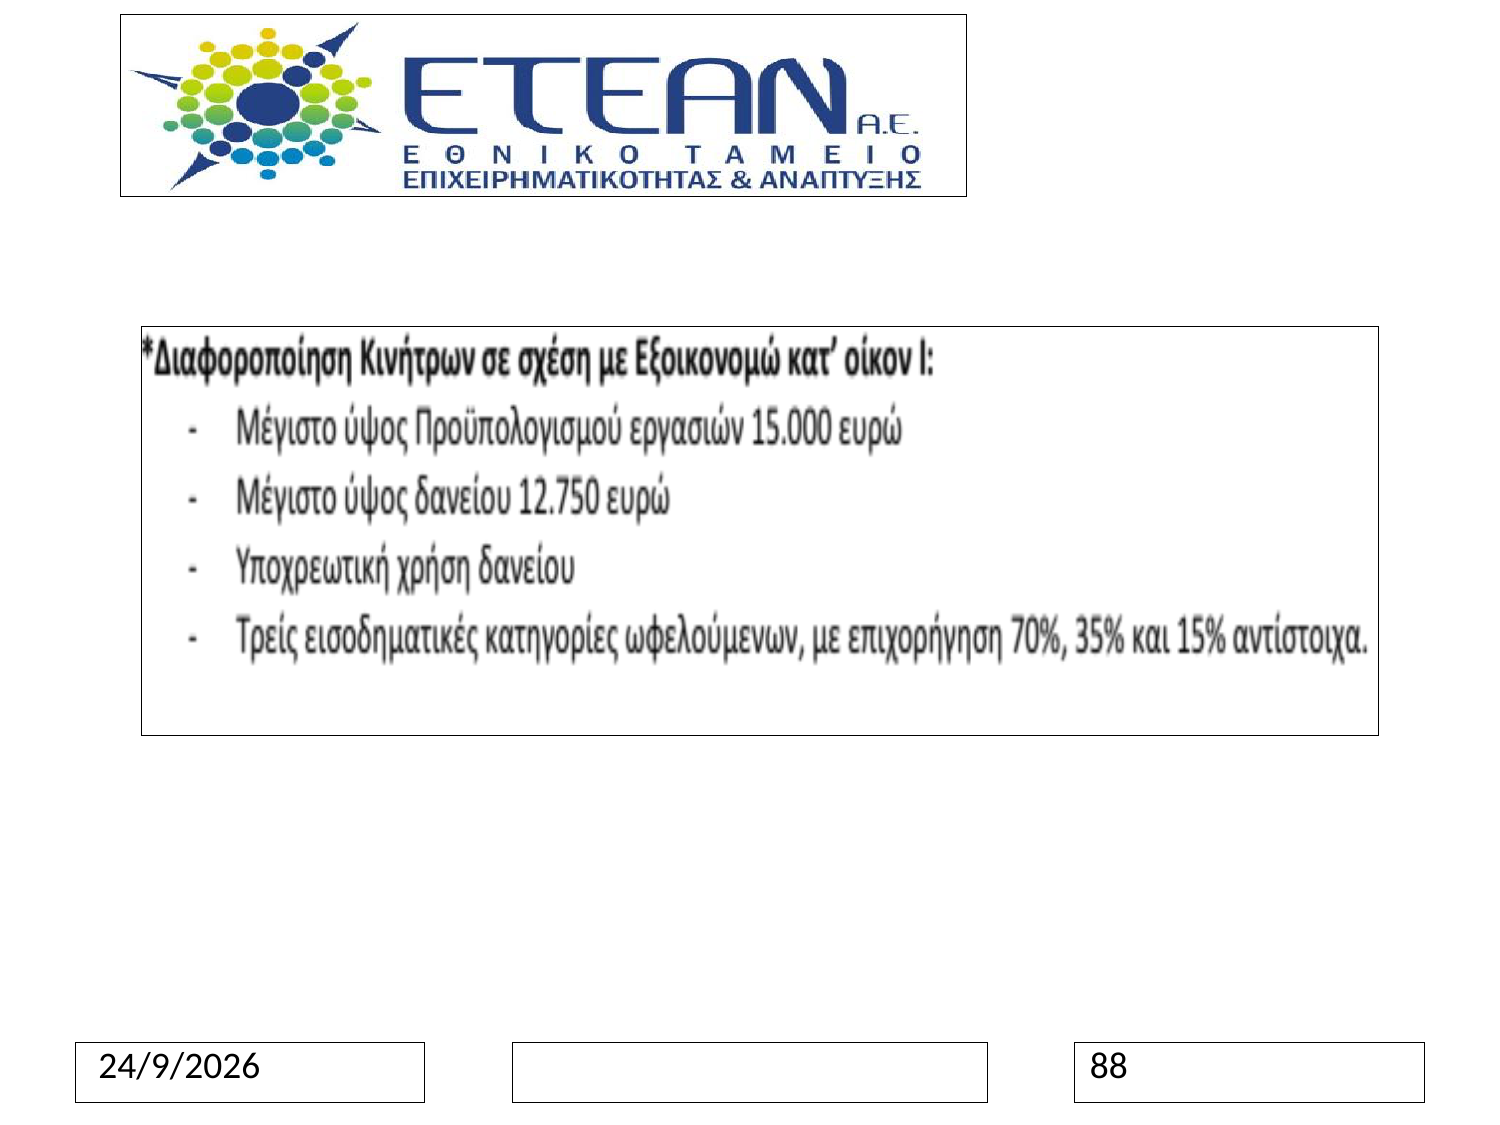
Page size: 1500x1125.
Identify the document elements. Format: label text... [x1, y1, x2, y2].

picture [121, 15, 966, 196]
slide_number 11 [1074, 1042, 1425, 1103]
picture [141, 326, 1379, 736]
